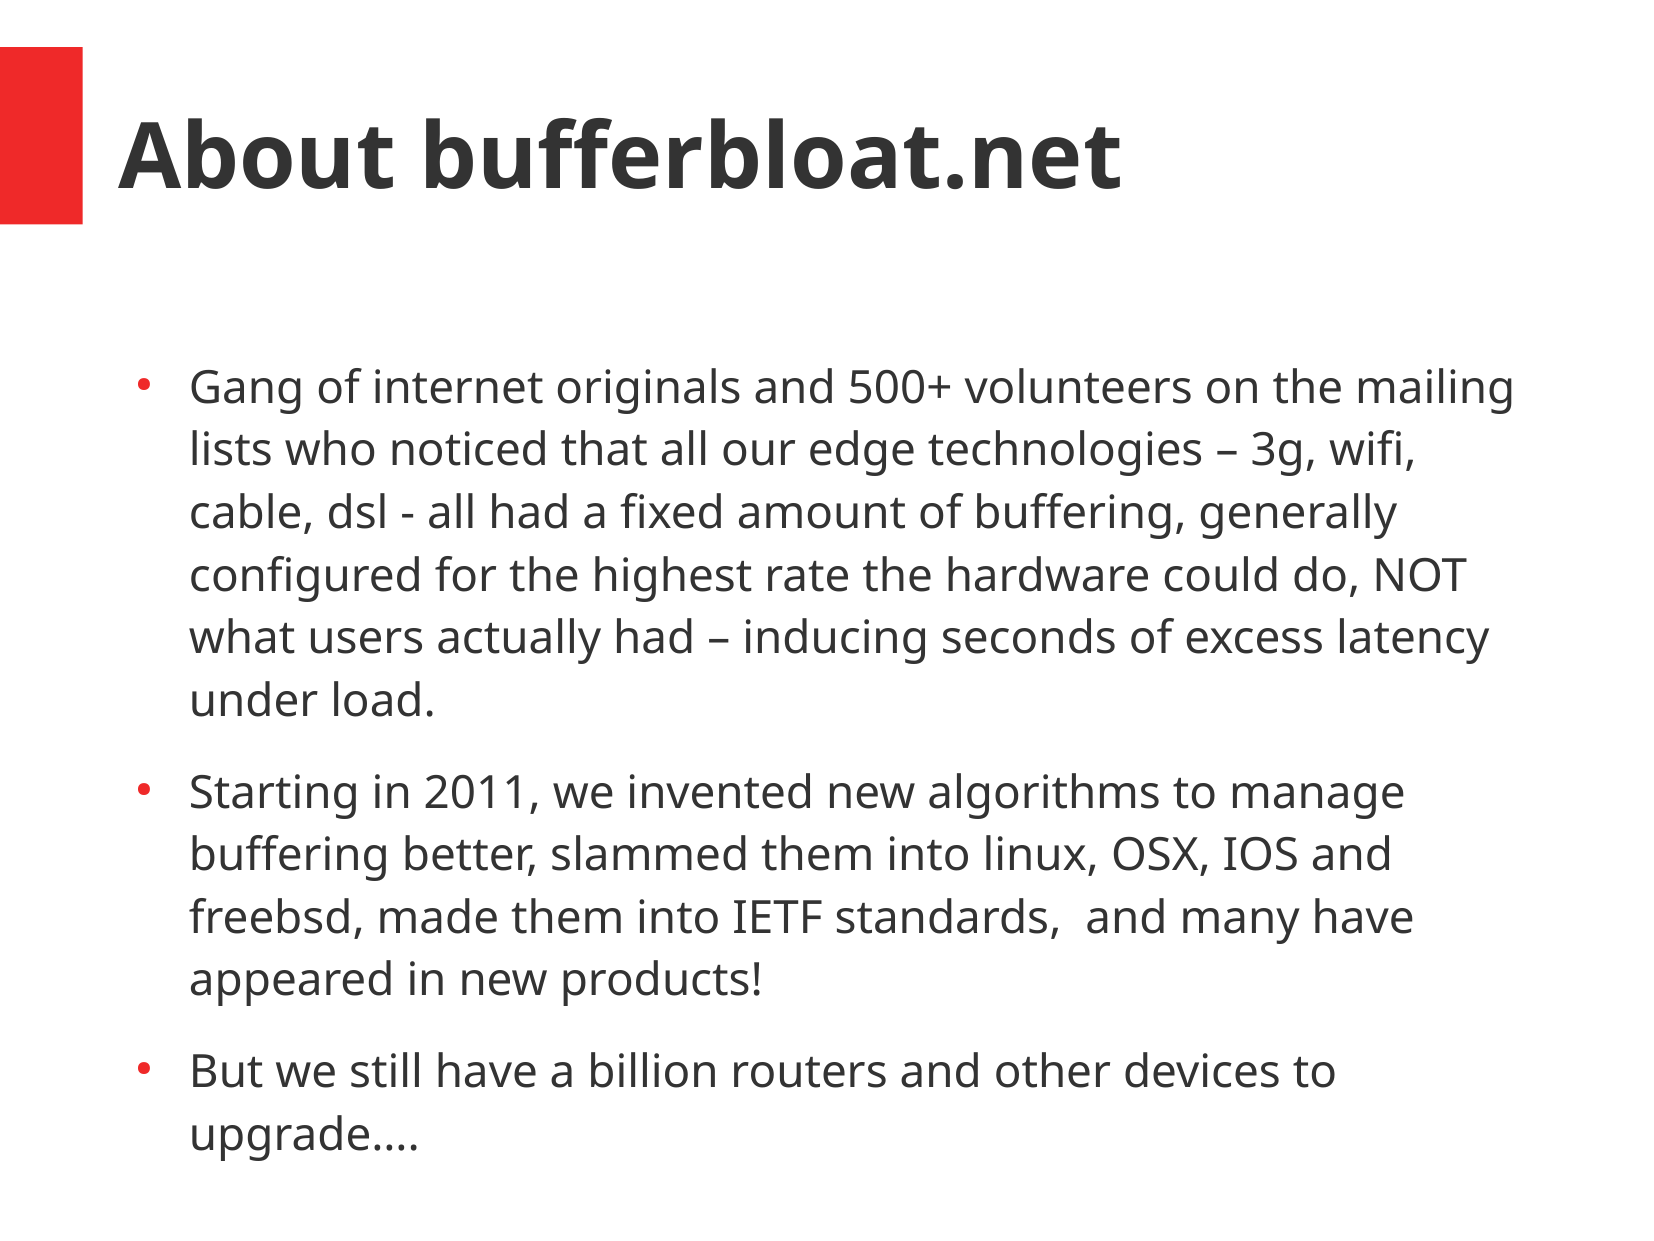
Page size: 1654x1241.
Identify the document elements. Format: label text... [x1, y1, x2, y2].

list Gang of internet originals and 500+ volunteers on the mailing lists who noticed that all our edge technologies – 3g, wifi, cable, dsl - all had a fixed amount of buffering, generally configured for the highest rate the hardware could do, NOT what users actually had – inducing seconds of excess latency under load. Starting in 2011, we invented new algorithms to manage buffering better, slammed them into linux, OSX, IOS and freebsd, made them into IETF standards, and many have appeared in new products! But we still have a billion routers and other devices to upgrade…. [118, 354, 1536, 1074]
title About bufferbloat.net [118, 49, 1571, 257]
